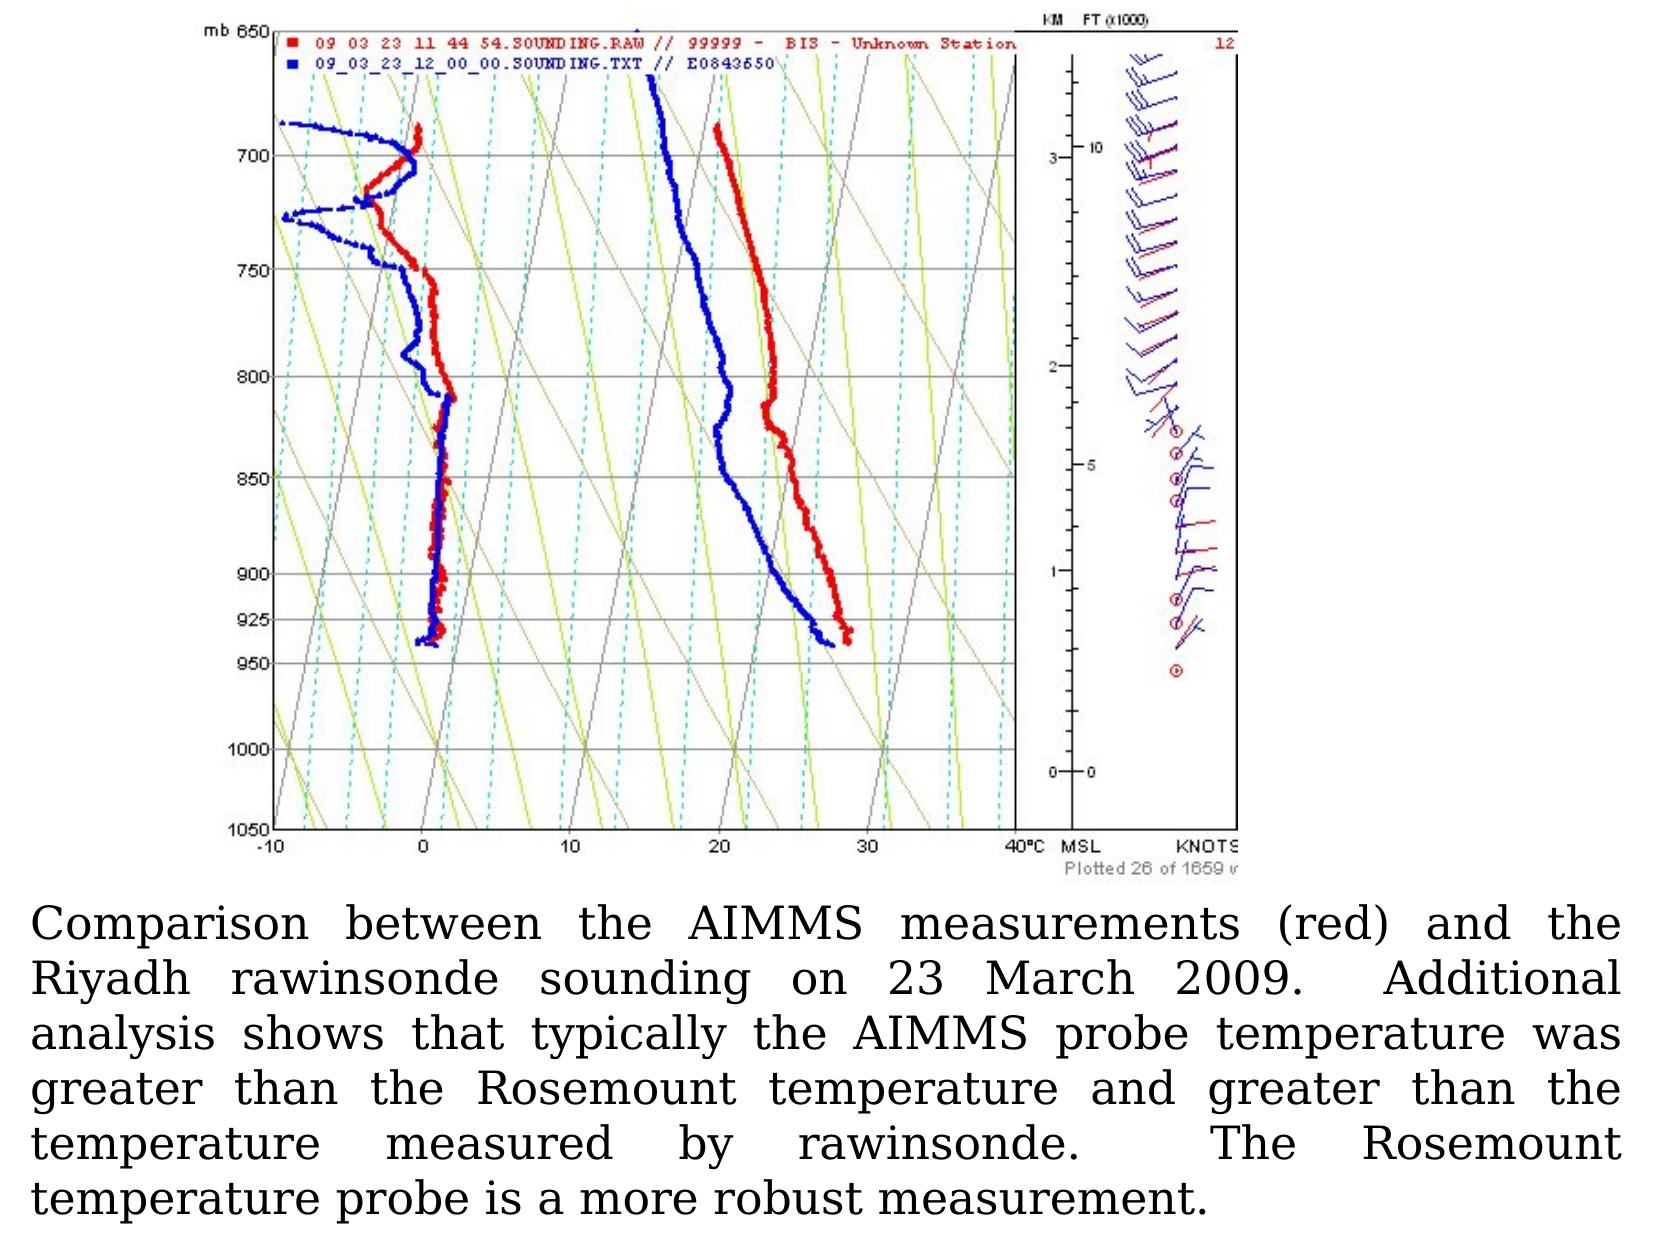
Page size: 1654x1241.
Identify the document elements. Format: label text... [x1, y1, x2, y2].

text_box Comparison between the AIMMS measurements (red) and the Riyadh rawinsonde sounding on 23 March 2009. Additional analysis shows that typically the AIMMS probe temperature was greater than the Rosemount temperature and greater than the temperature measured by rawinsonde. The Rosemount temperature probe is a more robust measurement. [15, 886, 1639, 1171]
picture [187, 9, 1238, 884]
